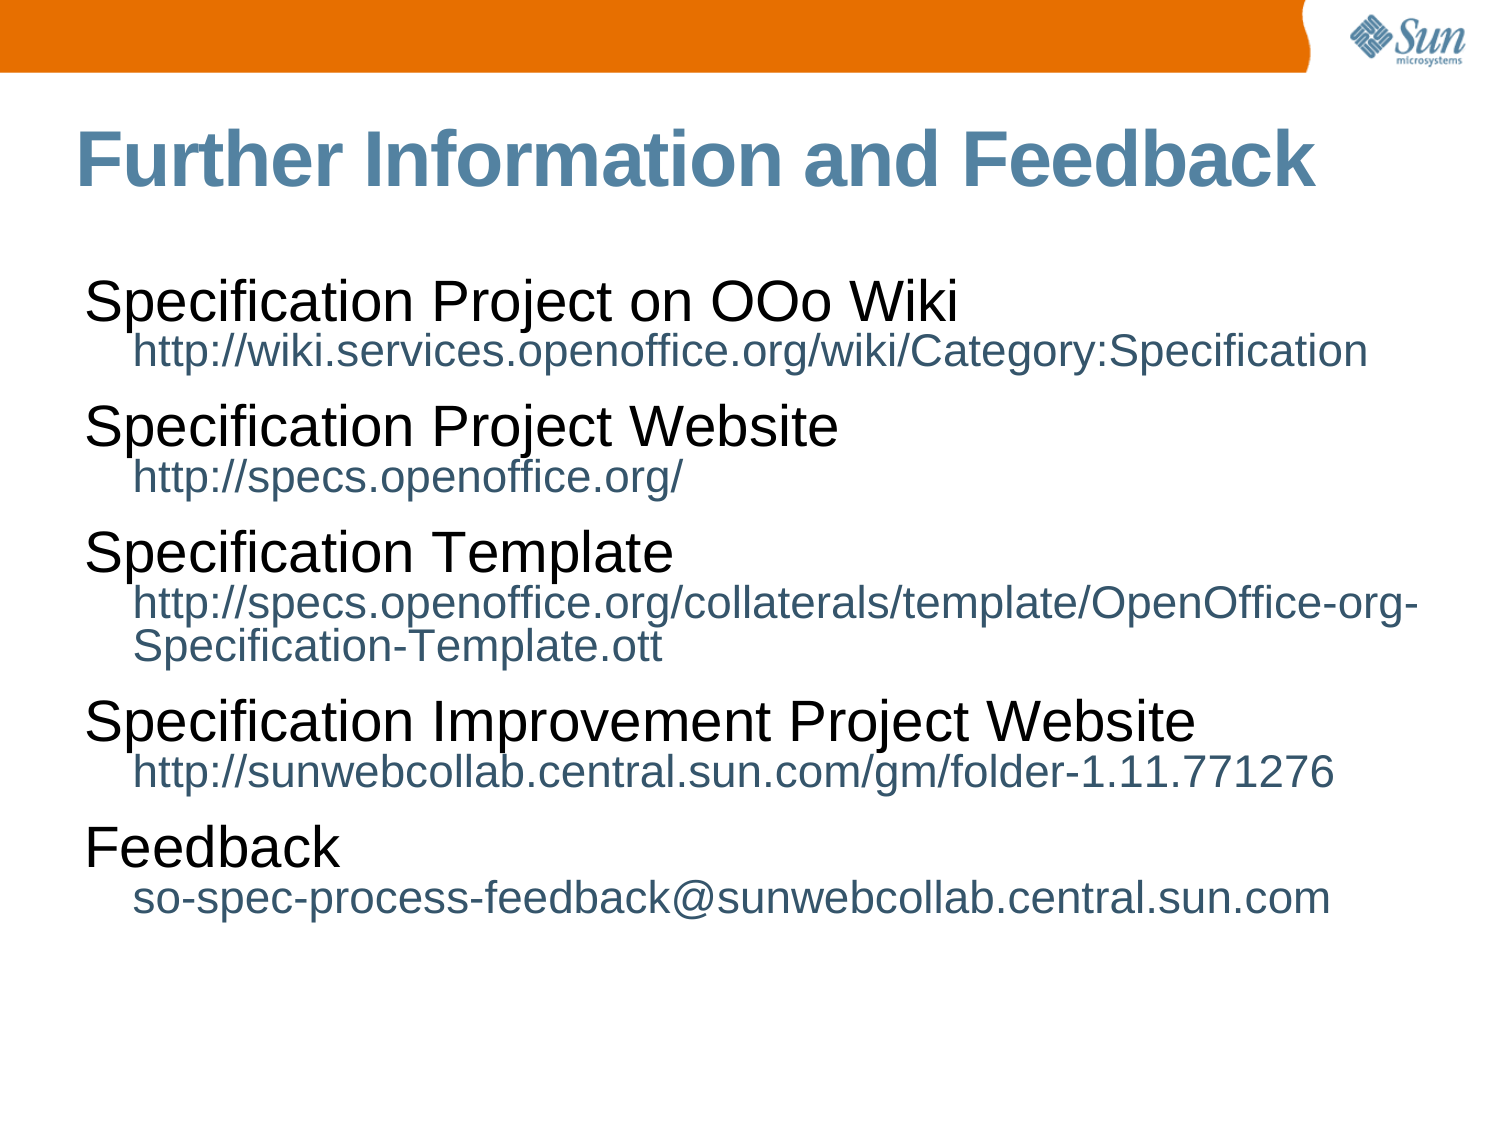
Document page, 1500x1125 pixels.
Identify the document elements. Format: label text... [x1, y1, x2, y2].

title Further Information and Feedback [75, 122, 1438, 228]
list Specification Project on OOo Wiki http://wiki.services.openoffice.org/wiki/Category:Specification Specification Project Website http://specs.openoffice.org/ Specification Template http://specs.openoffice.org/collaterals/template/OpenOffice-org-Specification-Template.ott Specification Improvement Project Website http://sunwebcollab.central.sun.com/gm/folder-1.11.771276 Feedback so-spec-process-feedback@sunwebcollab.central.sun.com [65, 276, 1439, 1024]
picture [0, 0, 1500, 75]
